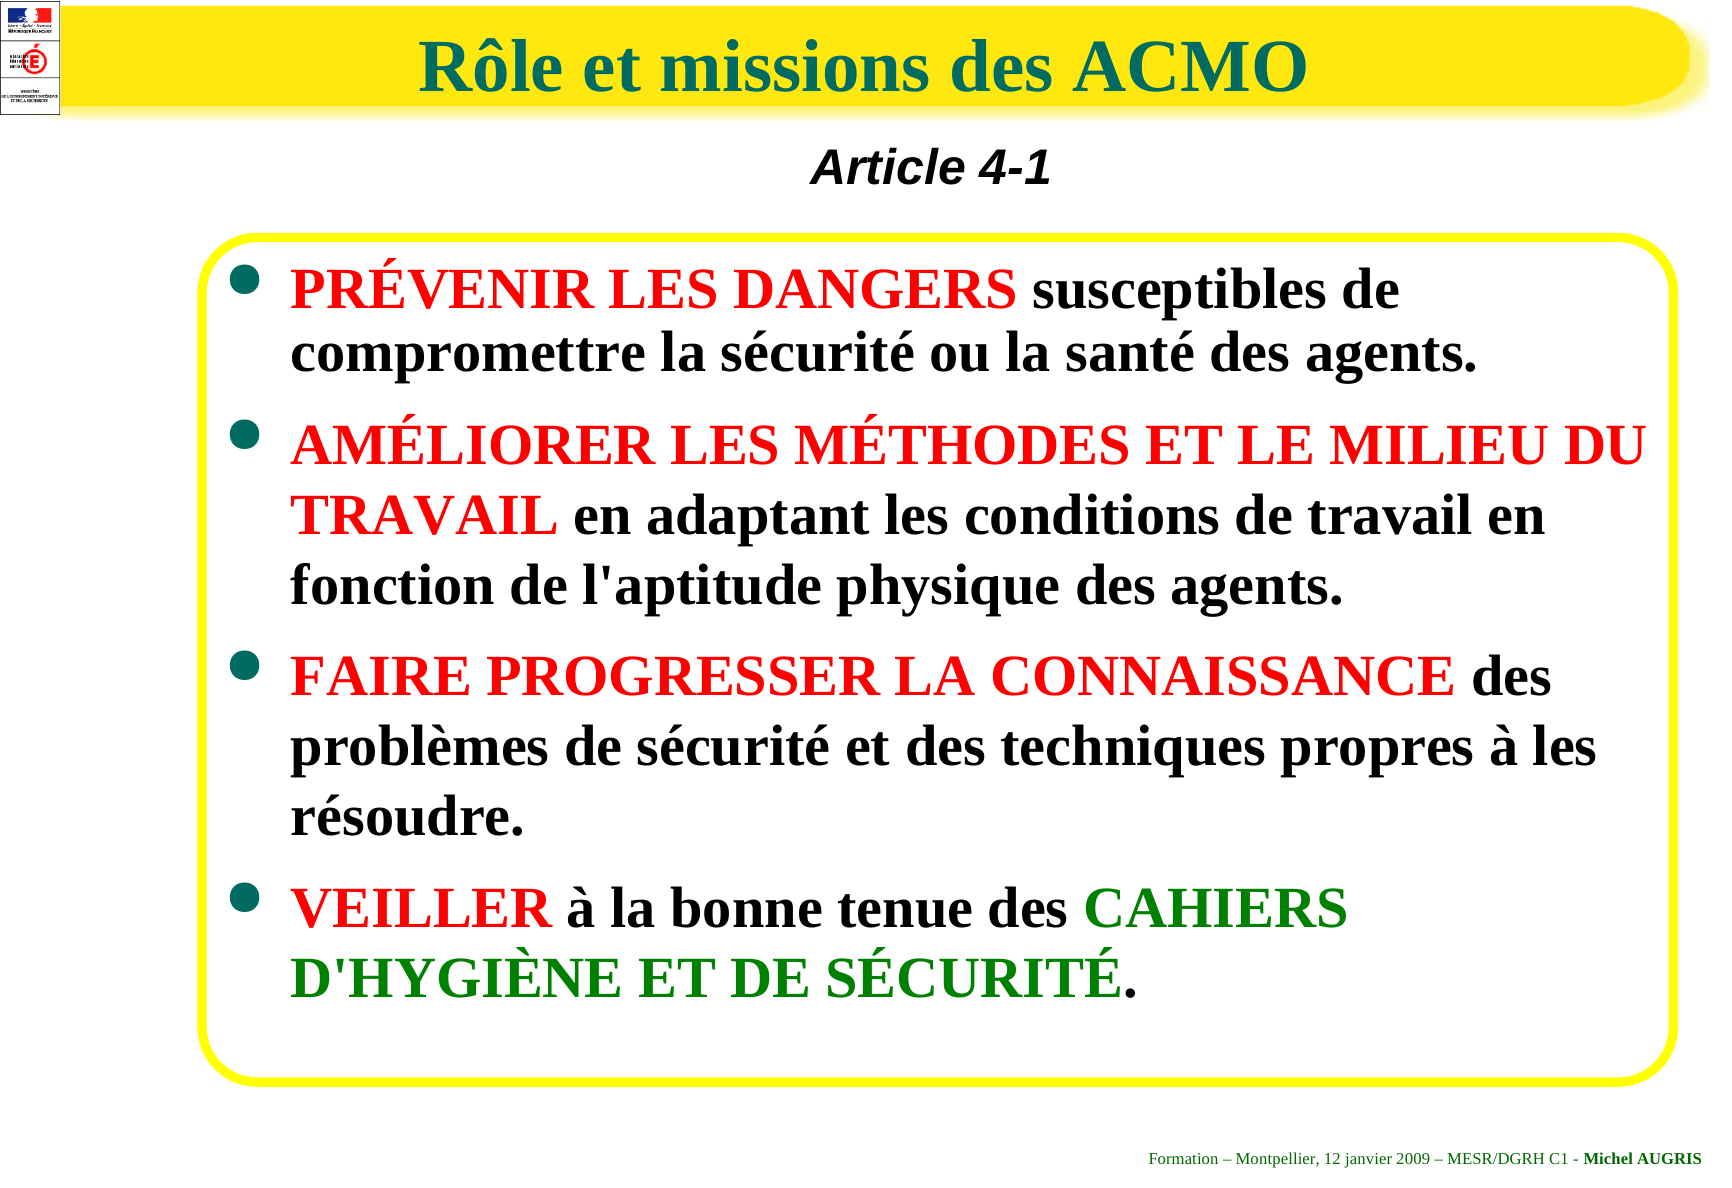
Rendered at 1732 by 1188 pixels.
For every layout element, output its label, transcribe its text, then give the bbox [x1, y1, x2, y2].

text_box Article 4-1 [795, 127, 1068, 203]
picture [0, 0, 1710, 121]
text_box Rôle et missions des ACMO [87, 0, 1642, 115]
text_box PRÉVENIR LES DANGERS susceptibles de compromettre la sécurité ou la santé des agents. AMÉLIORER LES MÉTHODES ET LE MILIEU DU TRAVAIL en adaptant les conditions de travail en fonction de l'aptitude physique des agents. FAIRE PROGRESSER LA CONNAISSANCE des problèmes de sécurité et des techniques propres à les résoudre. VEILLER à la bonne tenue des CAHIERS D'HYGIÈNE ET DE SÉCURITÉ. [211, 249, 1668, 1044]
